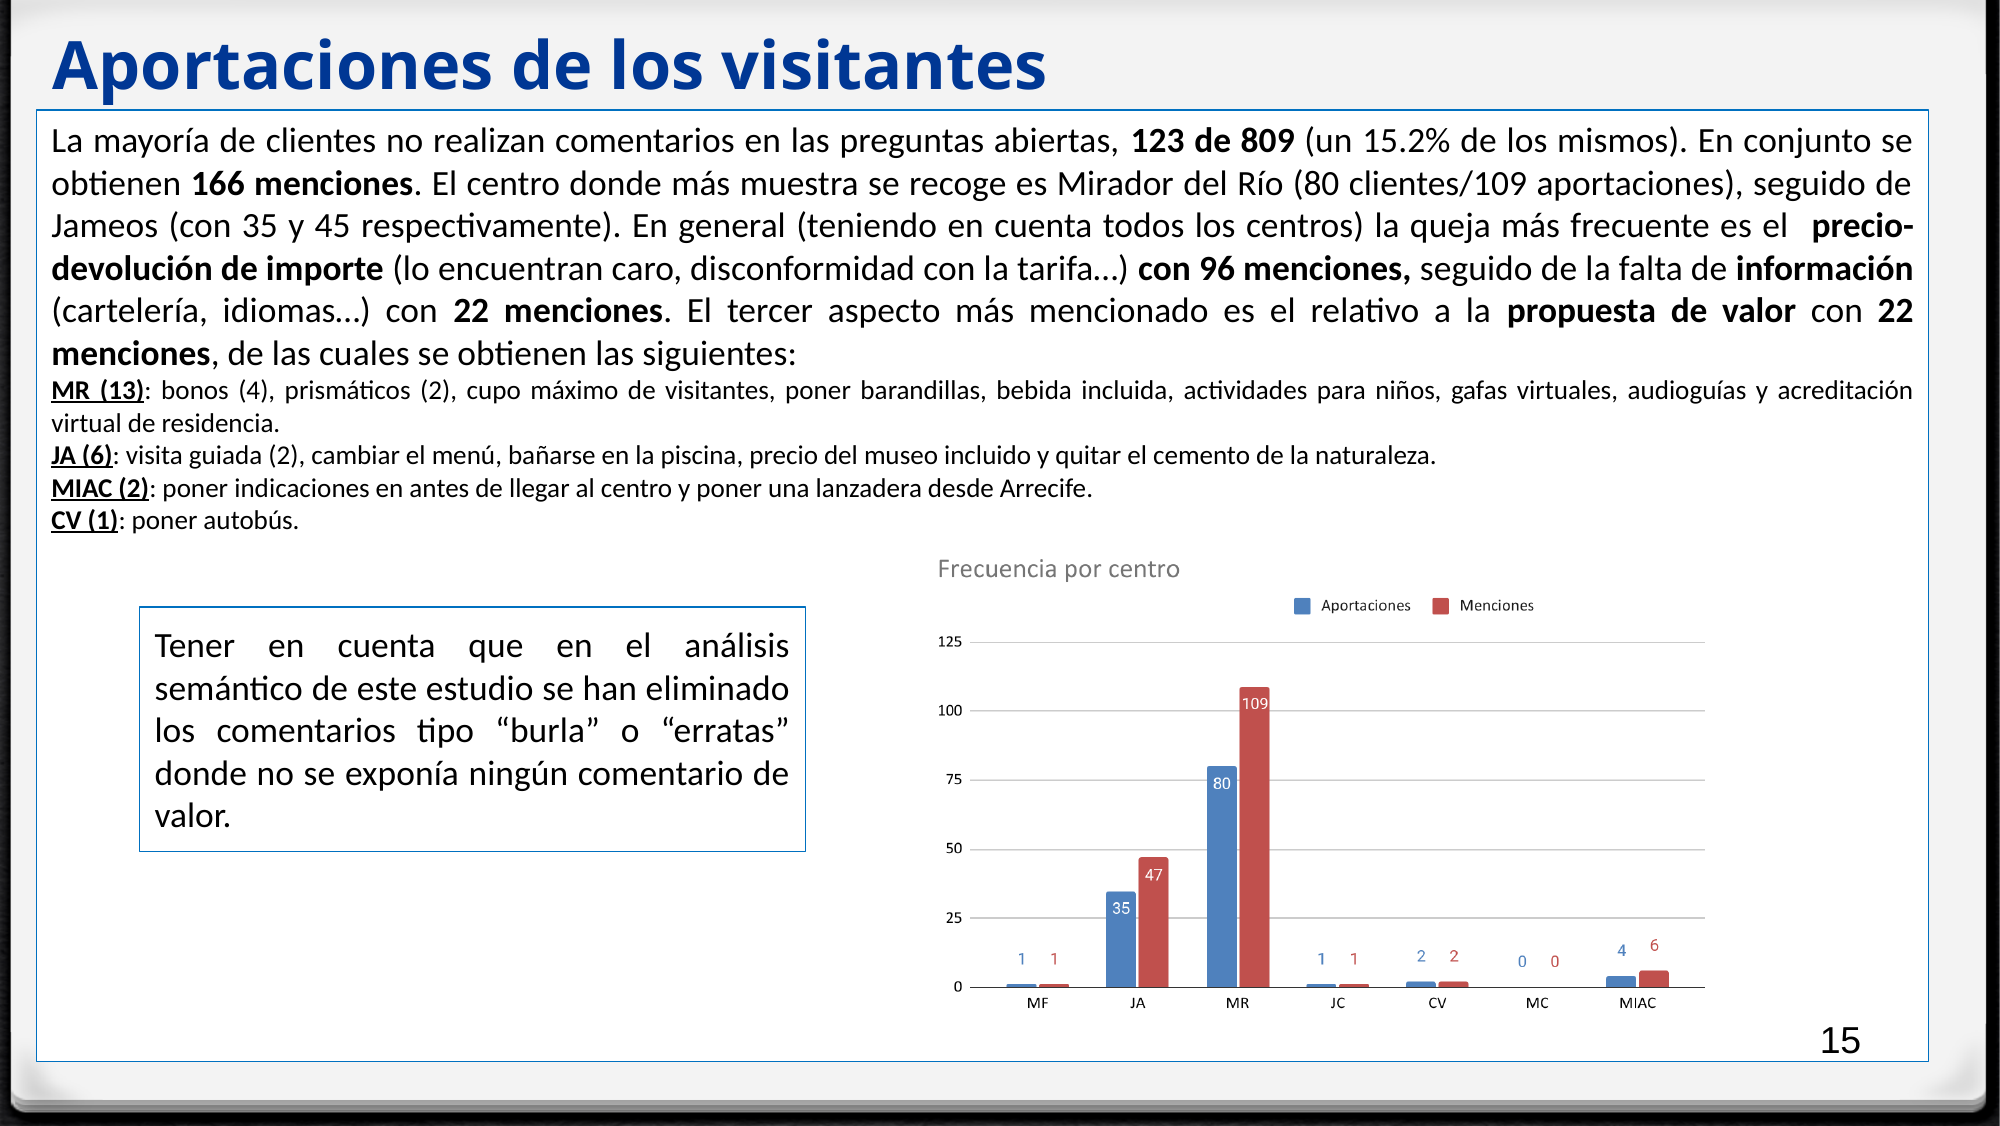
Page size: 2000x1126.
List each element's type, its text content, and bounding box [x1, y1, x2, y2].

text_box Tener en cuenta que en el análisis semántico de este estudio se han eliminado los comentarios tipo “burla” o “erratas” donde no se exponía ningún comentario de valor. [139, 607, 806, 852]
text_box La mayoría de clientes no realizan comentarios en las preguntas abiertas, 123 de 809 (un 15.2% de los mismos). En conjunto se obtienen 166 menciones. El centro donde más muestra se recoge es Mirador del Río (80 clientes/109 aportaciones), seguido de Jameos (con 35 y 45 respectivamente). En general (teniendo en cuenta todos los centros) la queja más frecuente es el precio-devolución de importe (lo encuentran caro, disconformidad con la tarifa…) con 96 menciones, seguido de la falta de información (cartelería, idiomas…) con 22 menciones. El tercer aspecto más mencionado es el relativo a la propuesta de valor con 22 menciones, de las cuales se obtienen las siguientes: MR (13): bonos (4), prismáticos (2), cupo máximo de visitantes, poner barandillas, bebida incluida, actividades para niños, gafas virtuales, audioguías y acreditación virtual de residencia. JA (6): visita guiada (2), cambiar el menú, bañarse en la piscina, precio del museo incluido y quitar el cemento de la naturaleza. MIAC (2): poner indicaciones en antes de llegar al centro y poner una lanzadera desde Arrecife. CV (1): poner autobús. [36, 109, 1929, 1062]
picture [0, 0, 2000, 1126]
text_box Aportaciones de los visitantes [52, 0, 1945, 126]
text_box <number> [1412, 1008, 1880, 1069]
picture [912, 531, 1730, 1037]
